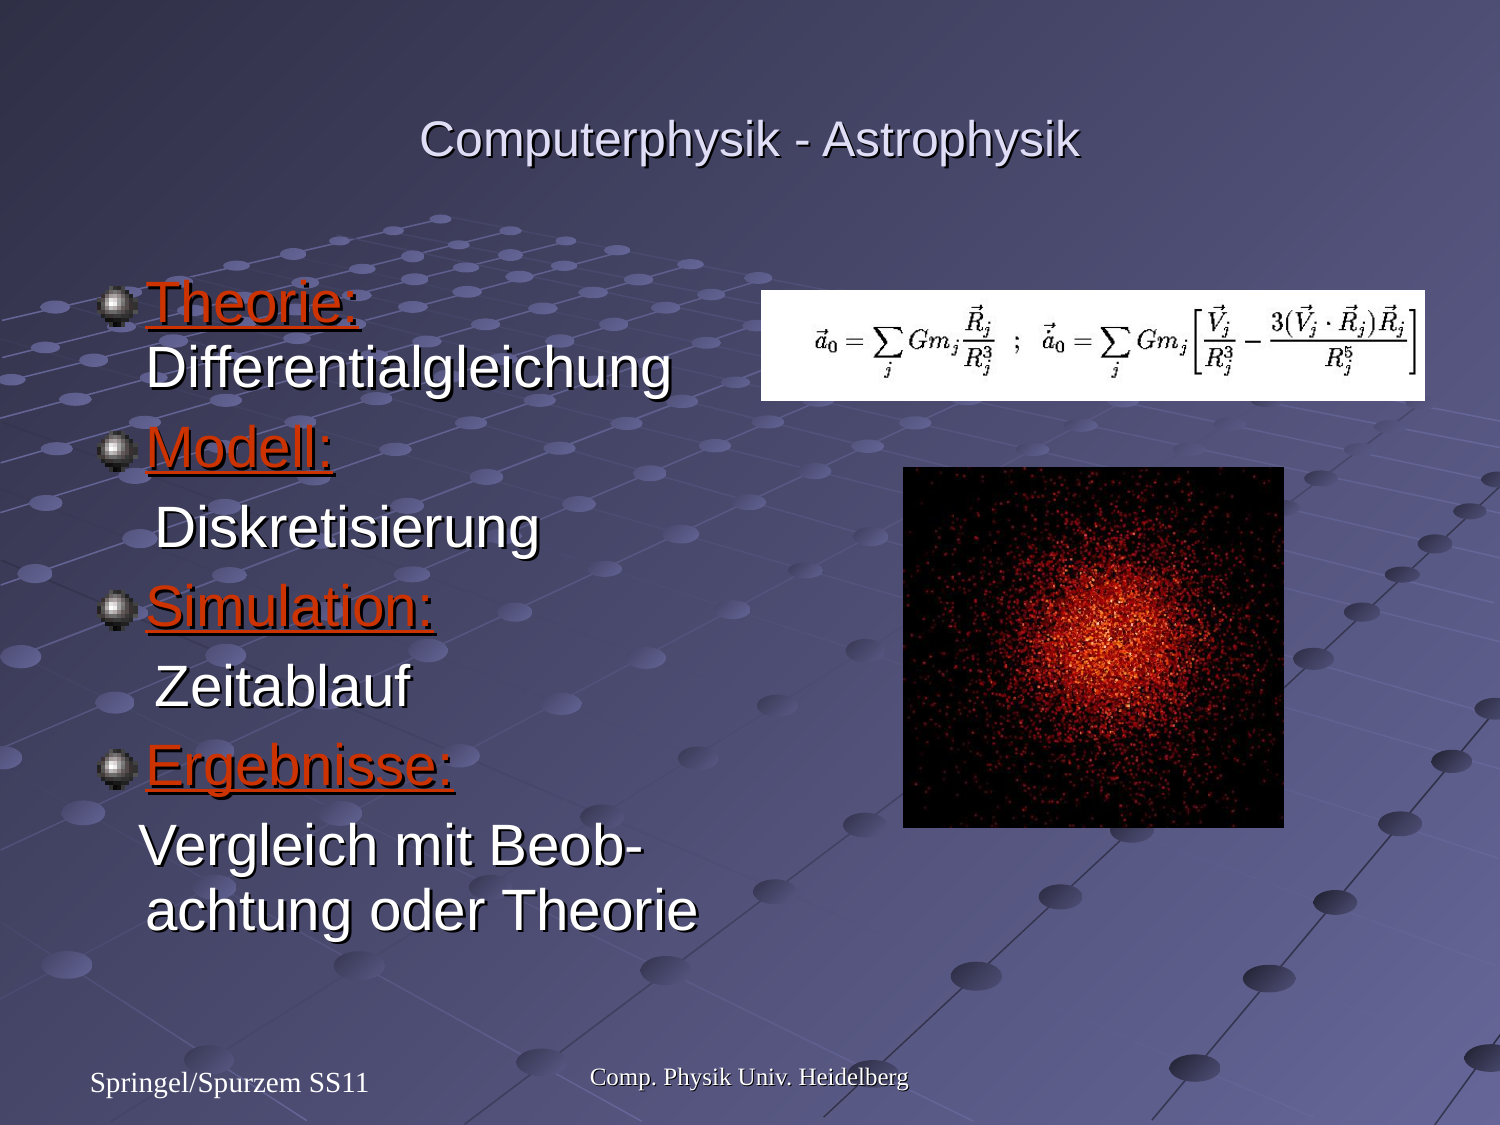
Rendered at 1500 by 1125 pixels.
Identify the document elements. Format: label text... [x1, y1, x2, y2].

title Computerphysik - Astrophysik [75, 45, 1426, 233]
list Theorie: Differentialgleichung Modell: Diskretisierung Simulation: Zeitablauf Ergebnisse: Vergleich mit Beob-achtung oder Theorie [75, 262, 738, 1007]
picture [903, 467, 1284, 828]
picture [761, 290, 1425, 402]
